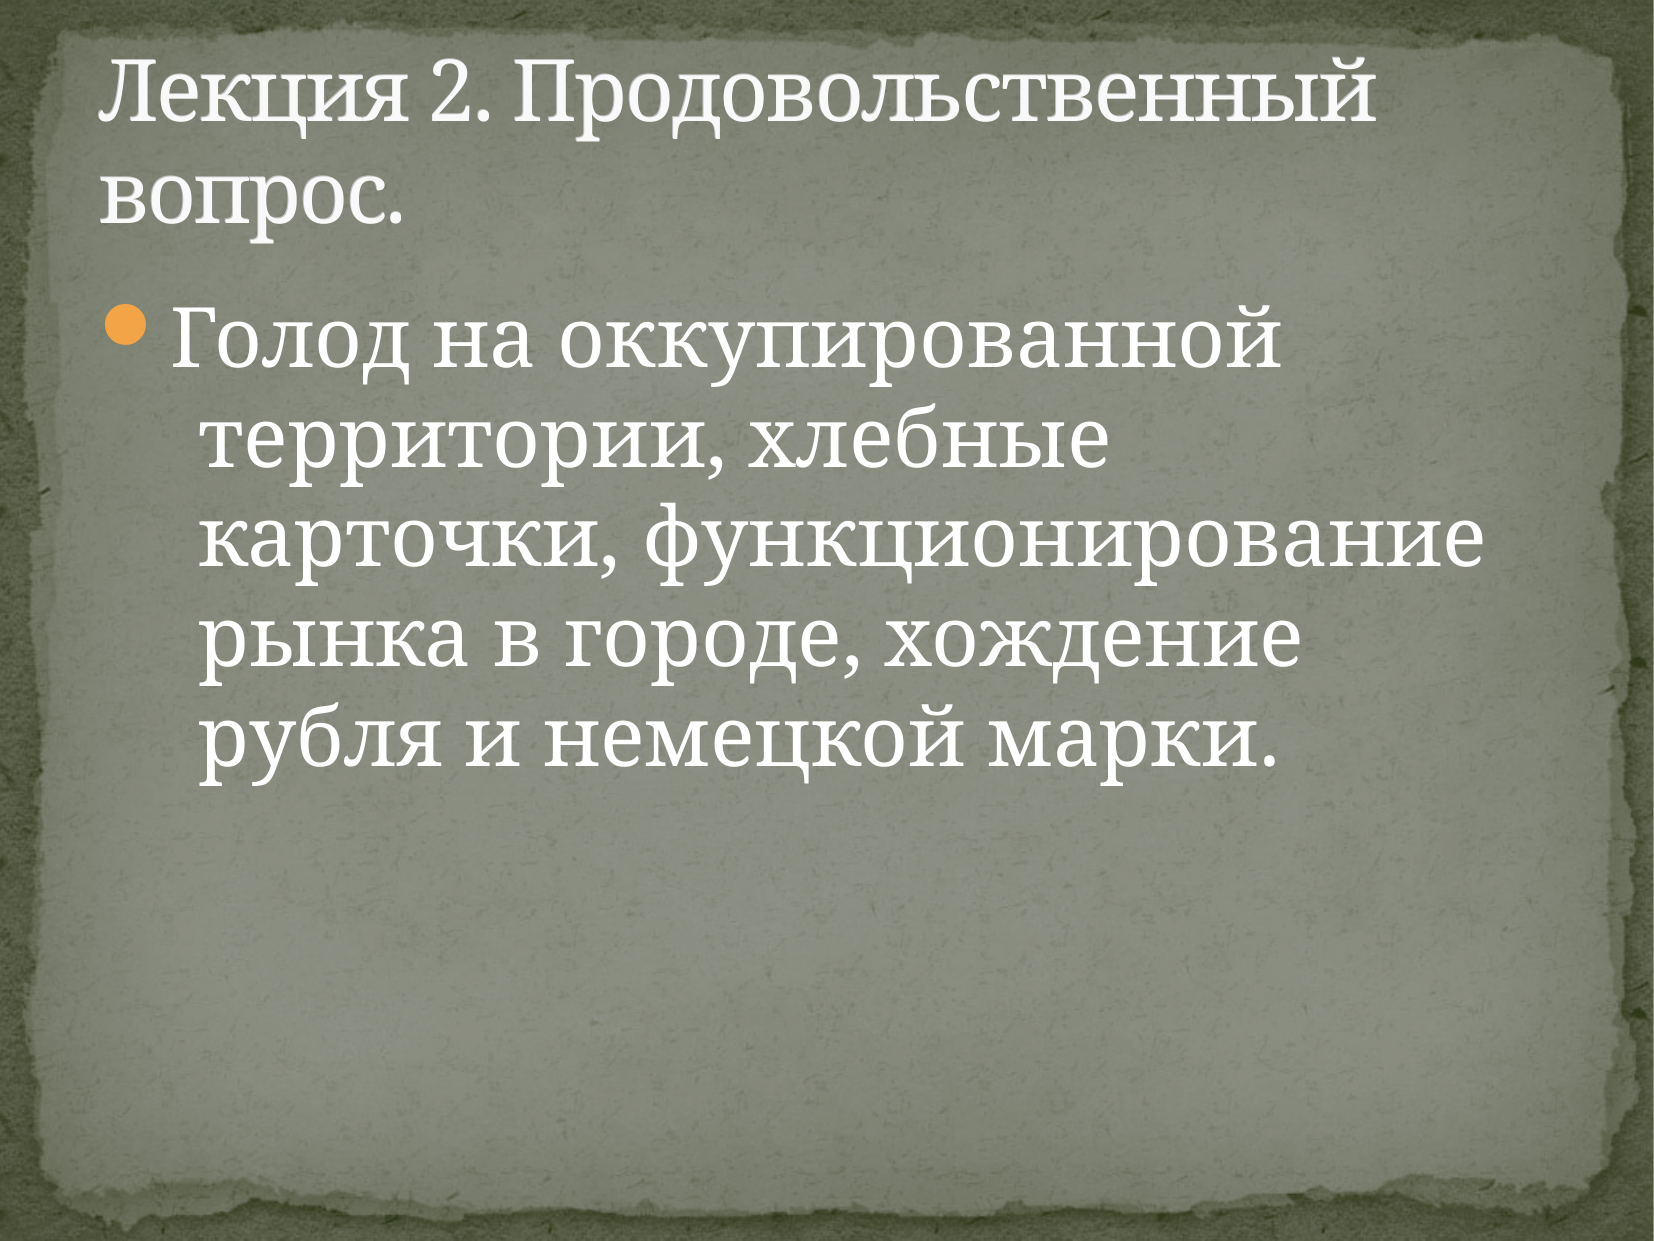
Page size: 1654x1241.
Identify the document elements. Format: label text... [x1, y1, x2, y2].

list Голод на оккупированной территории, хлебные карточки, функционирование рынка в городе, хождение рубля и немецкой марки. [82, 275, 1571, 1103]
title Лекция 2. Продовольственный вопрос. [82, 27, 1571, 249]
